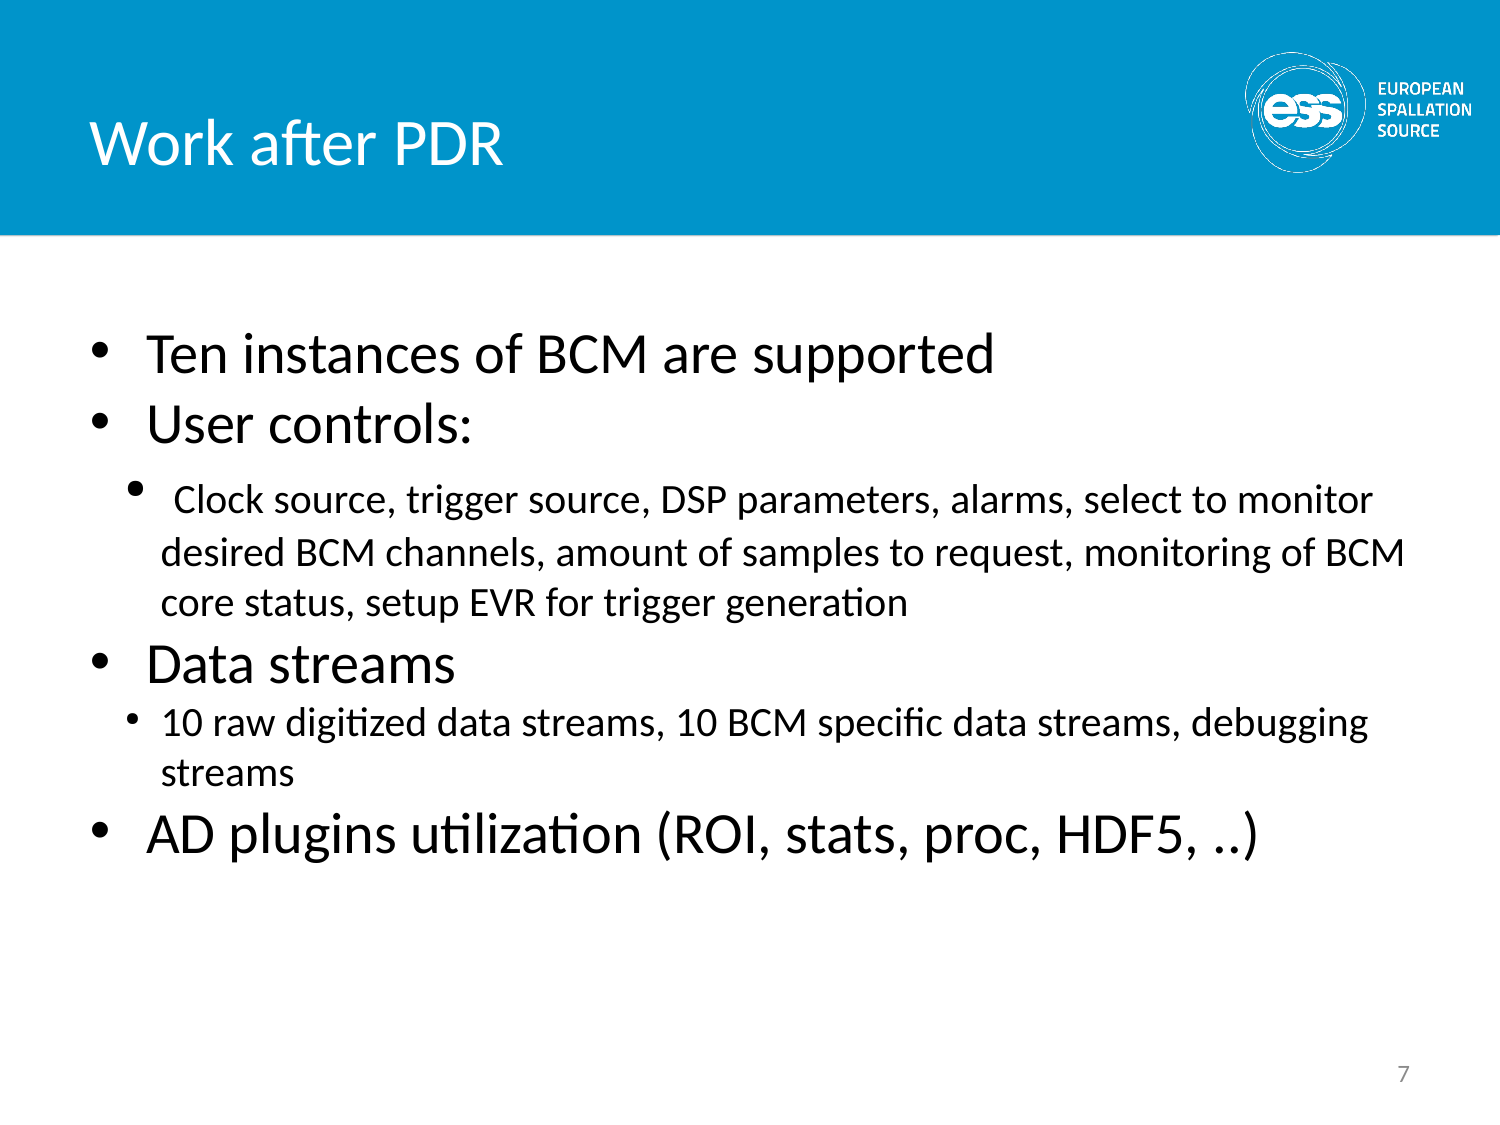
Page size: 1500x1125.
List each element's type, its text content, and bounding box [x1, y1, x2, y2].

text_box <number> [1074, 1042, 1425, 1103]
picture [1398, 109, 1406, 115]
text_box Ten instances of BCM are supported User controls: Clock source, trigger source, DSP parameters, alarms, select to monitor desired BCM channels, amount of samples to request, monitoring of BCM core status, setup EVR for trigger generation Data streams 10 raw digitized data streams, 10 BCM specific data streams, debugging streams AD plugins utilization (ROI, stats, proc, HDF5, ..) [74, 262, 1425, 1005]
picture [1436, 104, 1444, 115]
picture [1409, 104, 1415, 115]
picture [1389, 104, 1393, 115]
picture [1443, 86, 1450, 93]
picture [1432, 125, 1438, 136]
picture [1423, 83, 1430, 94]
picture [1379, 83, 1385, 94]
picture [1400, 83, 1407, 94]
picture [1422, 125, 1428, 134]
text_box Work after PDR [75, 45, 1246, 233]
picture [1264, 94, 1342, 127]
picture [1454, 83, 1458, 94]
picture [1418, 104, 1423, 115]
